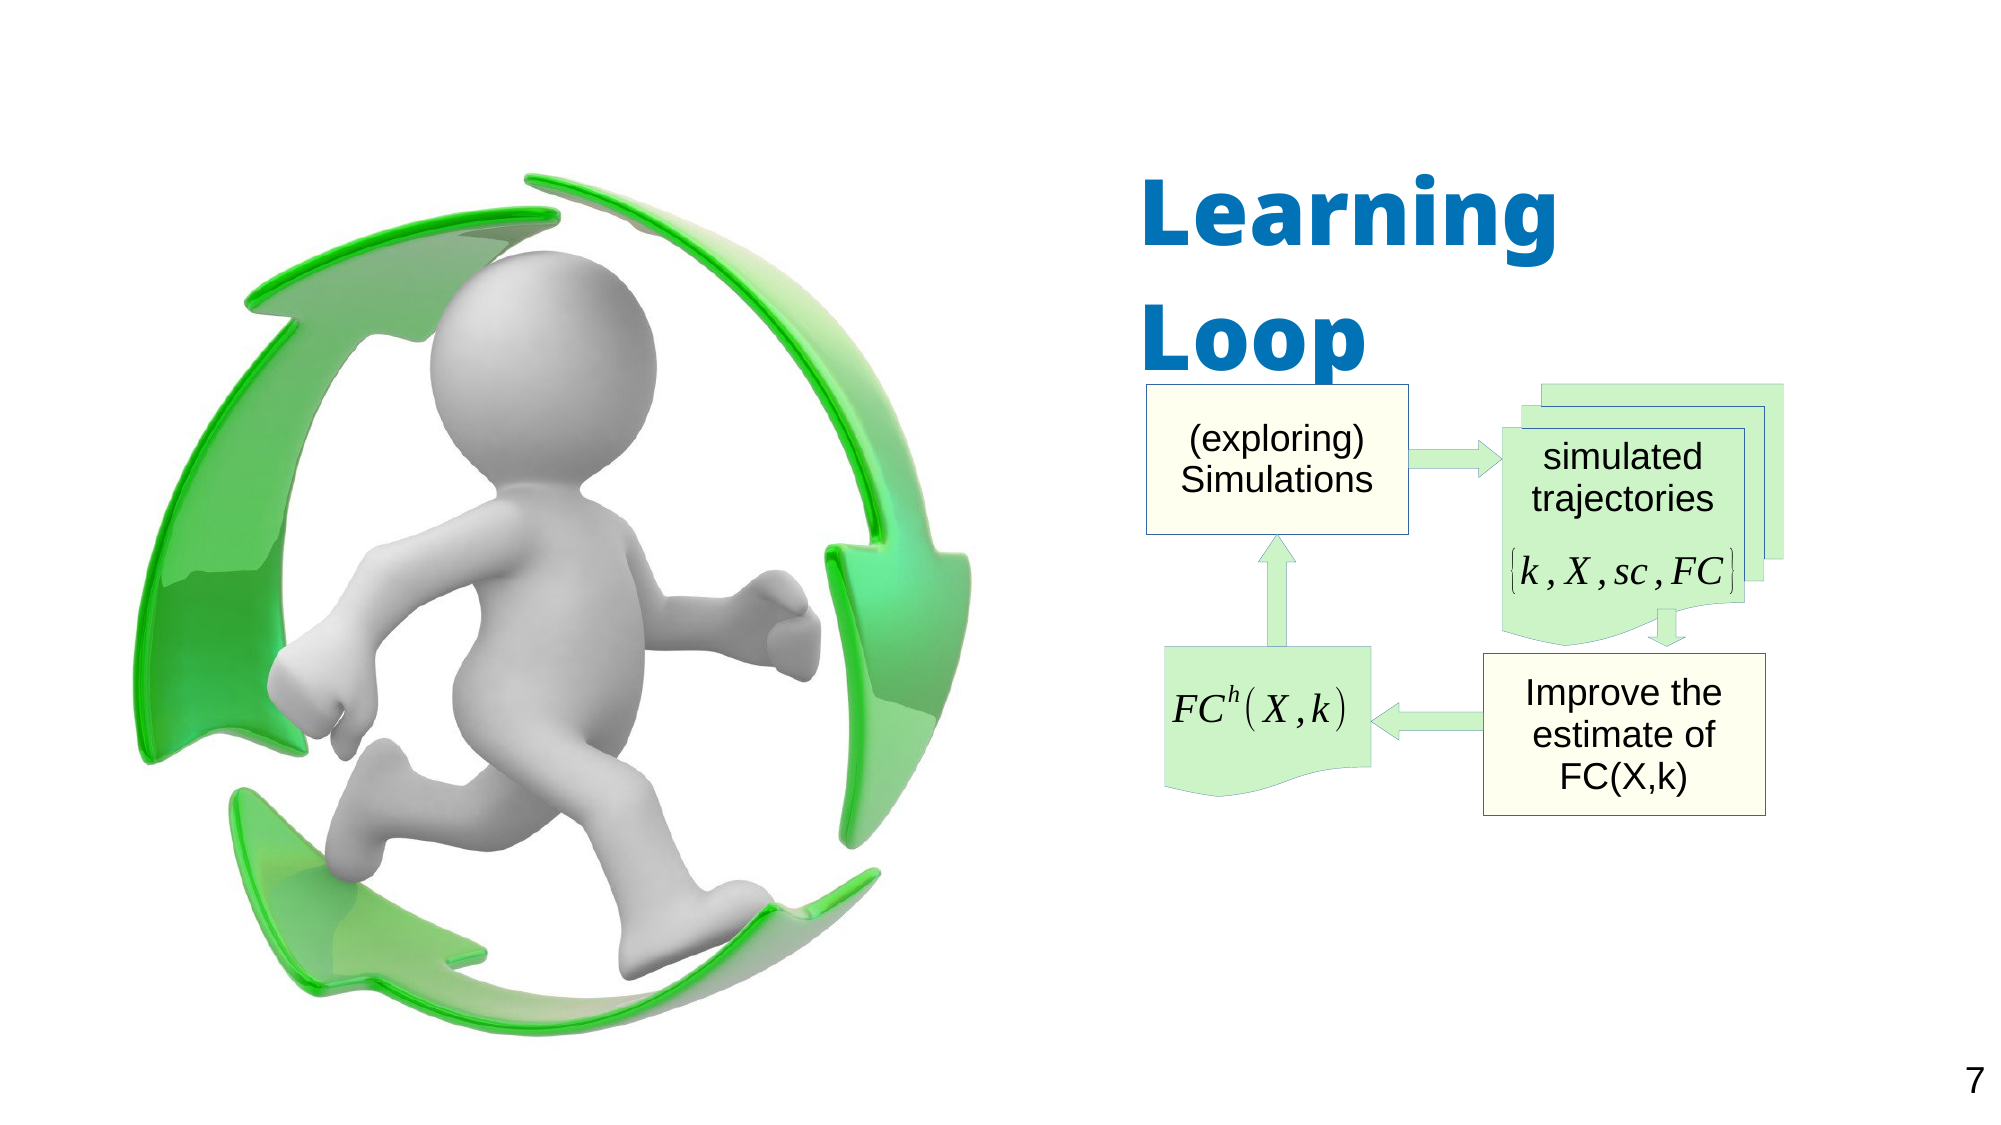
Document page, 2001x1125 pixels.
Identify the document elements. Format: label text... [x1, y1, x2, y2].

title Learning Loop [1138, 147, 1772, 266]
picture [1145, 383, 1784, 816]
picture [85, 159, 1004, 1078]
